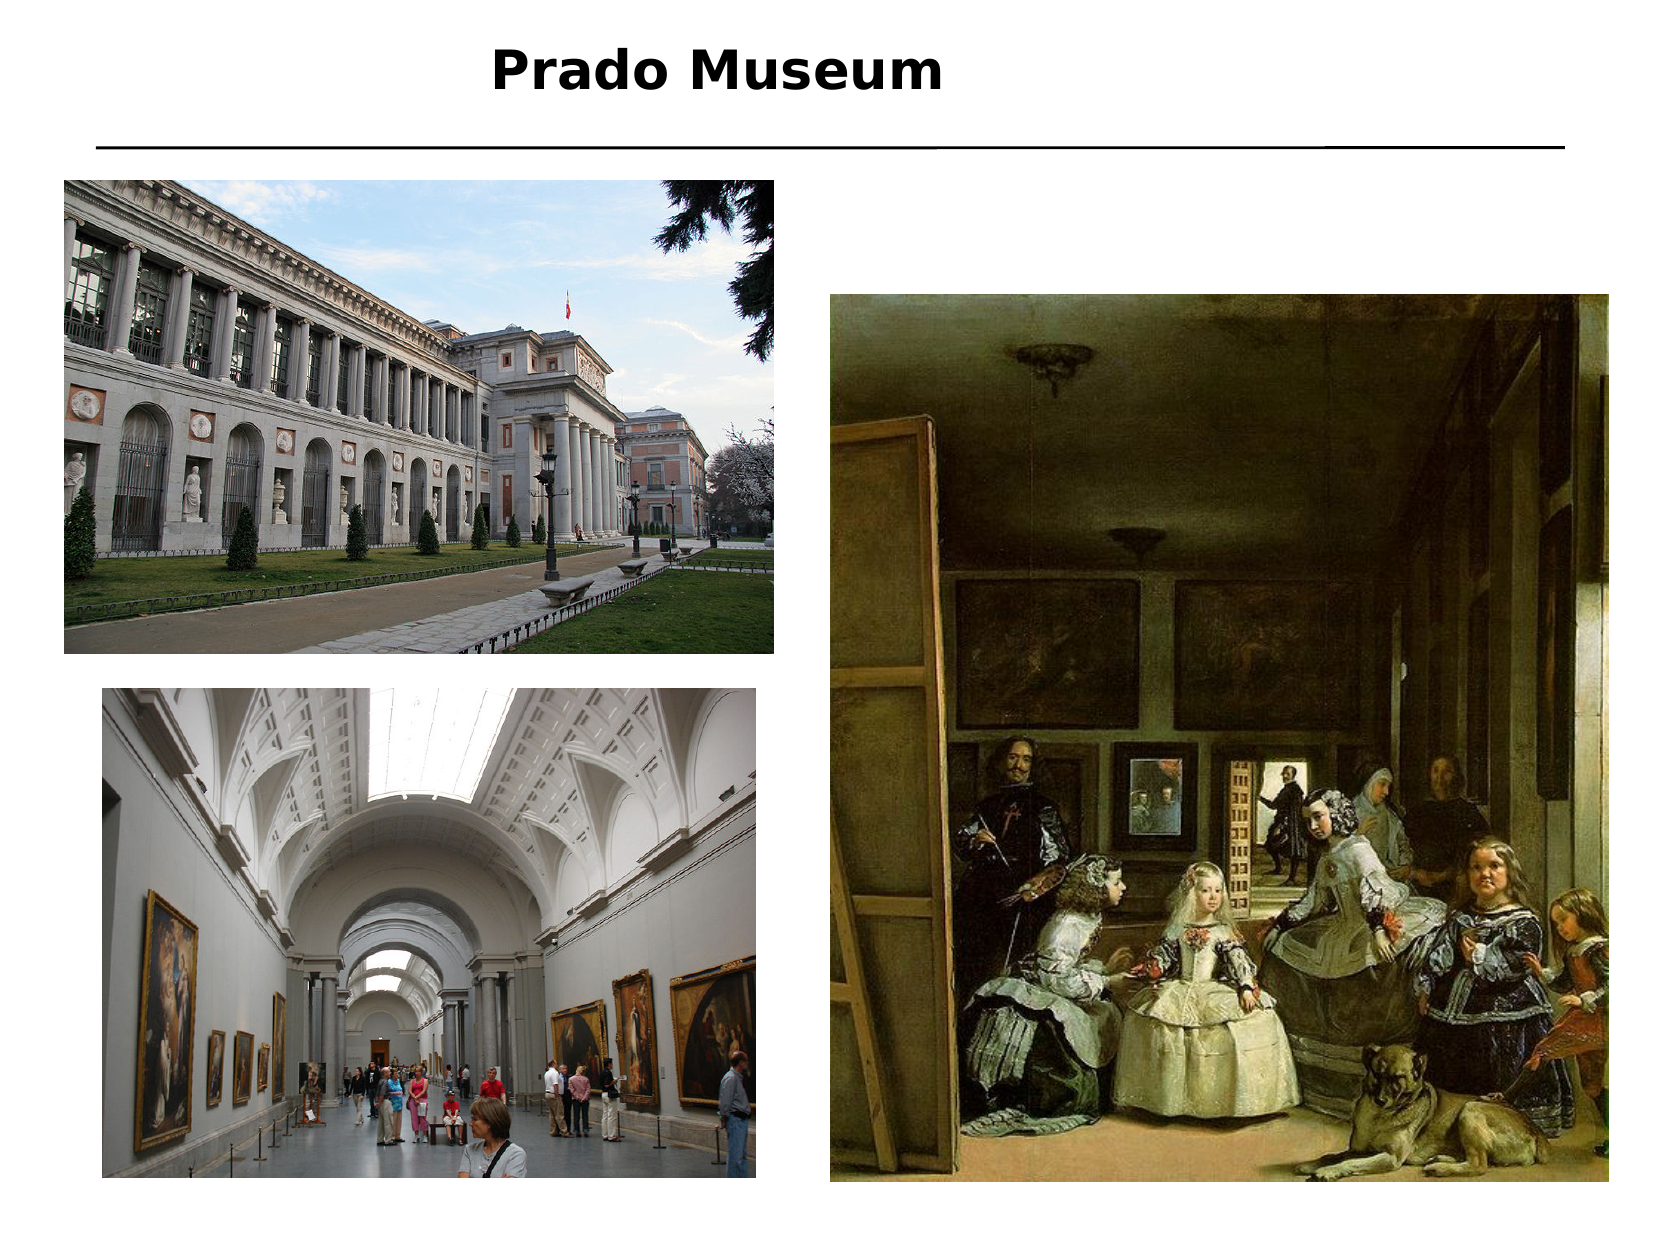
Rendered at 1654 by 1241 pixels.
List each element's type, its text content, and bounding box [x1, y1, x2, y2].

picture [830, 294, 1609, 1182]
picture [64, 180, 774, 654]
picture [102, 688, 756, 1178]
text_box Prado Museum [476, 31, 1107, 122]
